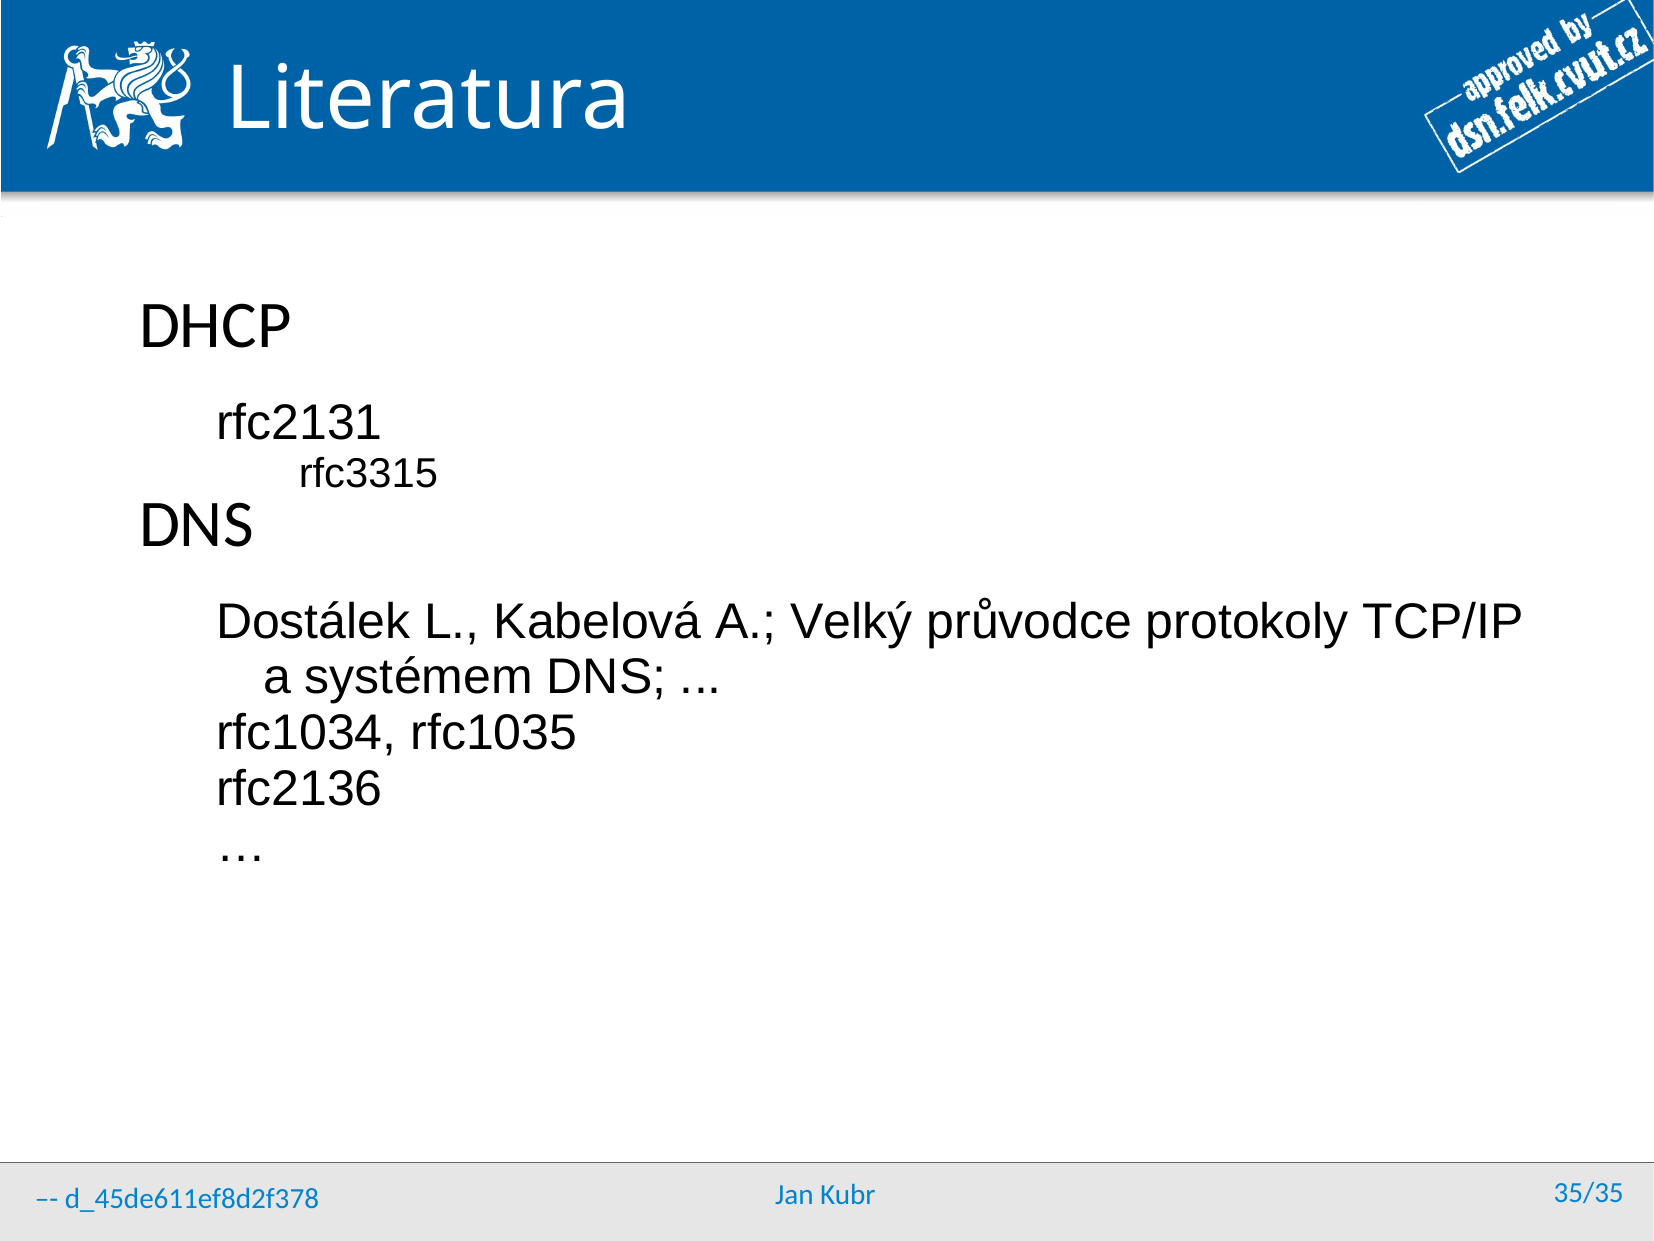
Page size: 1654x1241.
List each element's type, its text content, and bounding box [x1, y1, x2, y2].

list DHCP rfc2131 rfc3315 DNS Dostálek L., Kabelová A.; Velký průvodce protokoly TCP/IP a systémem DNS; ... rfc1034, rfc1035 rfc2136 … [121, 297, 1534, 1126]
picture [1, 0, 1654, 217]
title Literatura [225, 0, 1426, 188]
